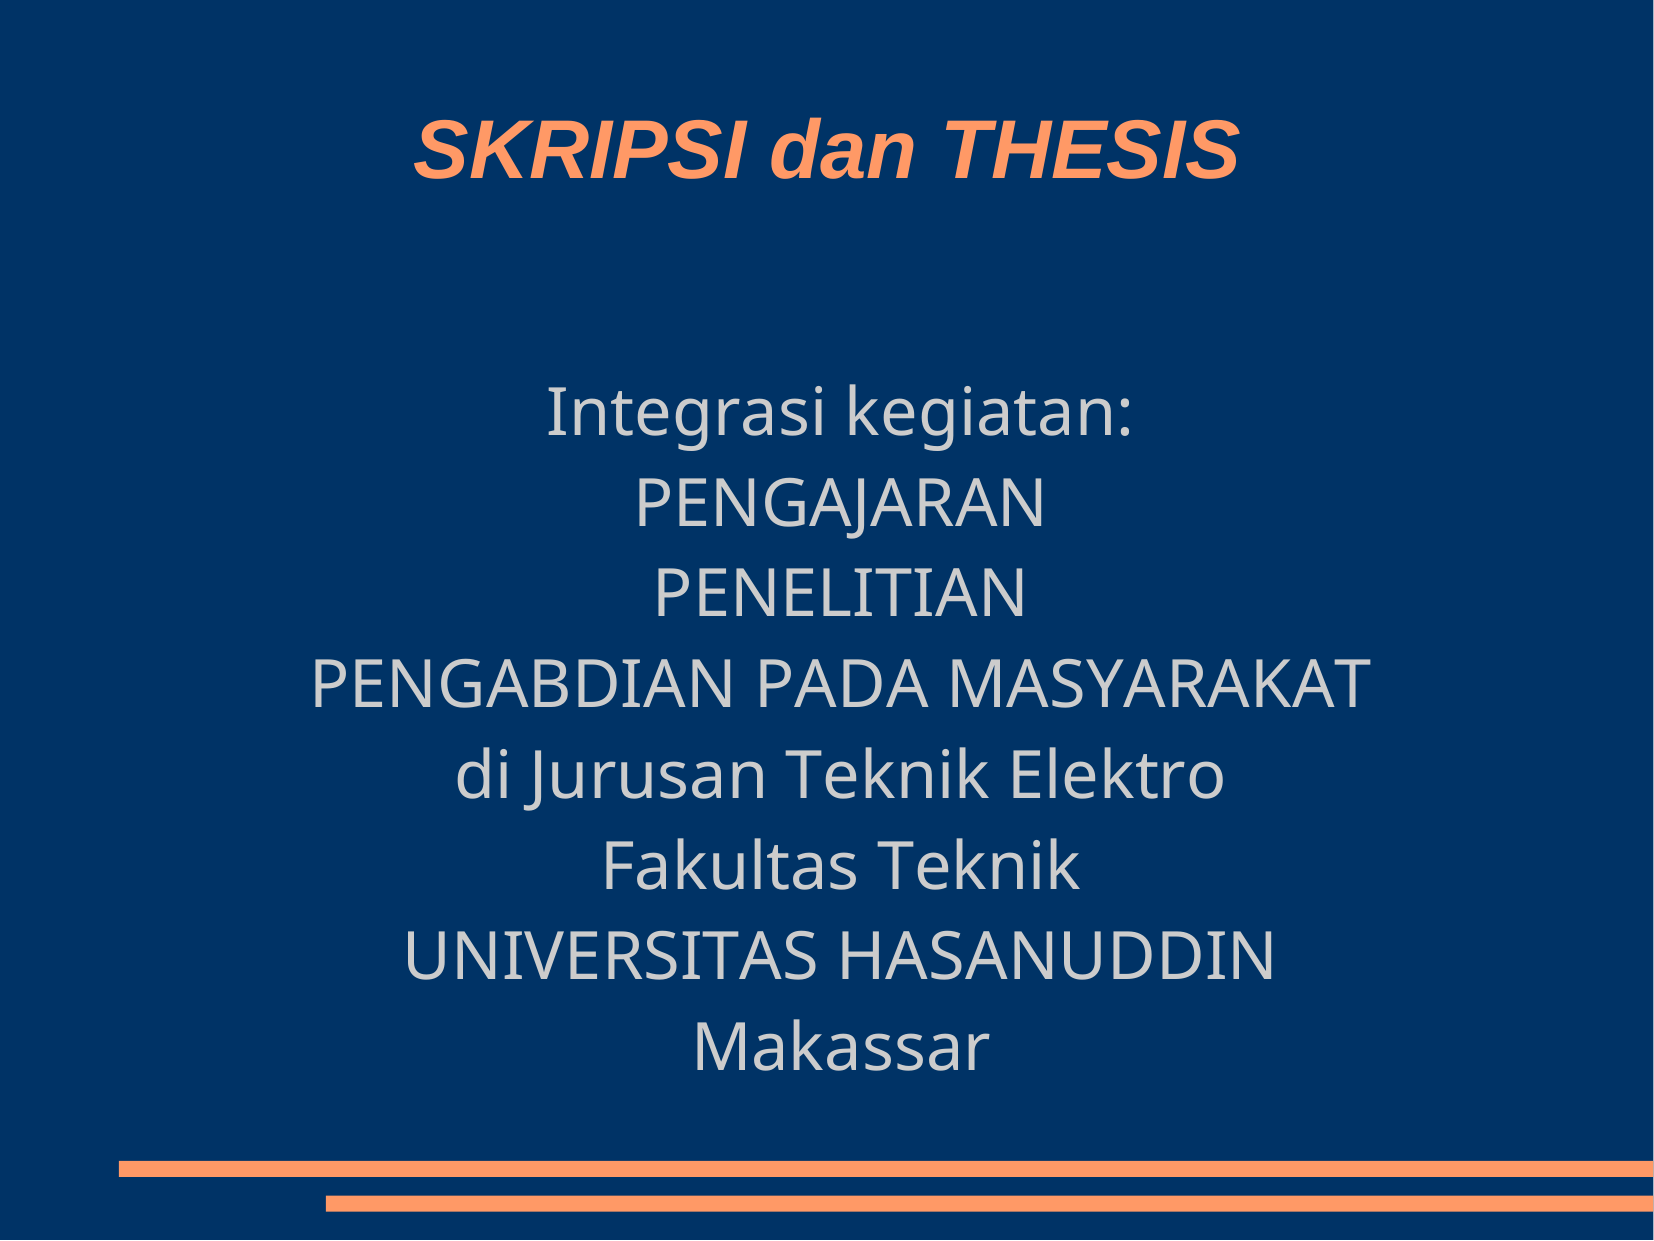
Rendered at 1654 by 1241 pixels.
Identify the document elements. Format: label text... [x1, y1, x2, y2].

title SKRIPSI dan THESIS [121, 53, 1534, 247]
subtitle Integrasi kegiatan: PENGAJARAN PENELITIAN PENGABDIAN PADA MASYARAKAT di Jurusan Teknik Elektro Fakultas Teknik UNIVERSITAS HASANUDDIN Makassar [121, 329, 1561, 1125]
